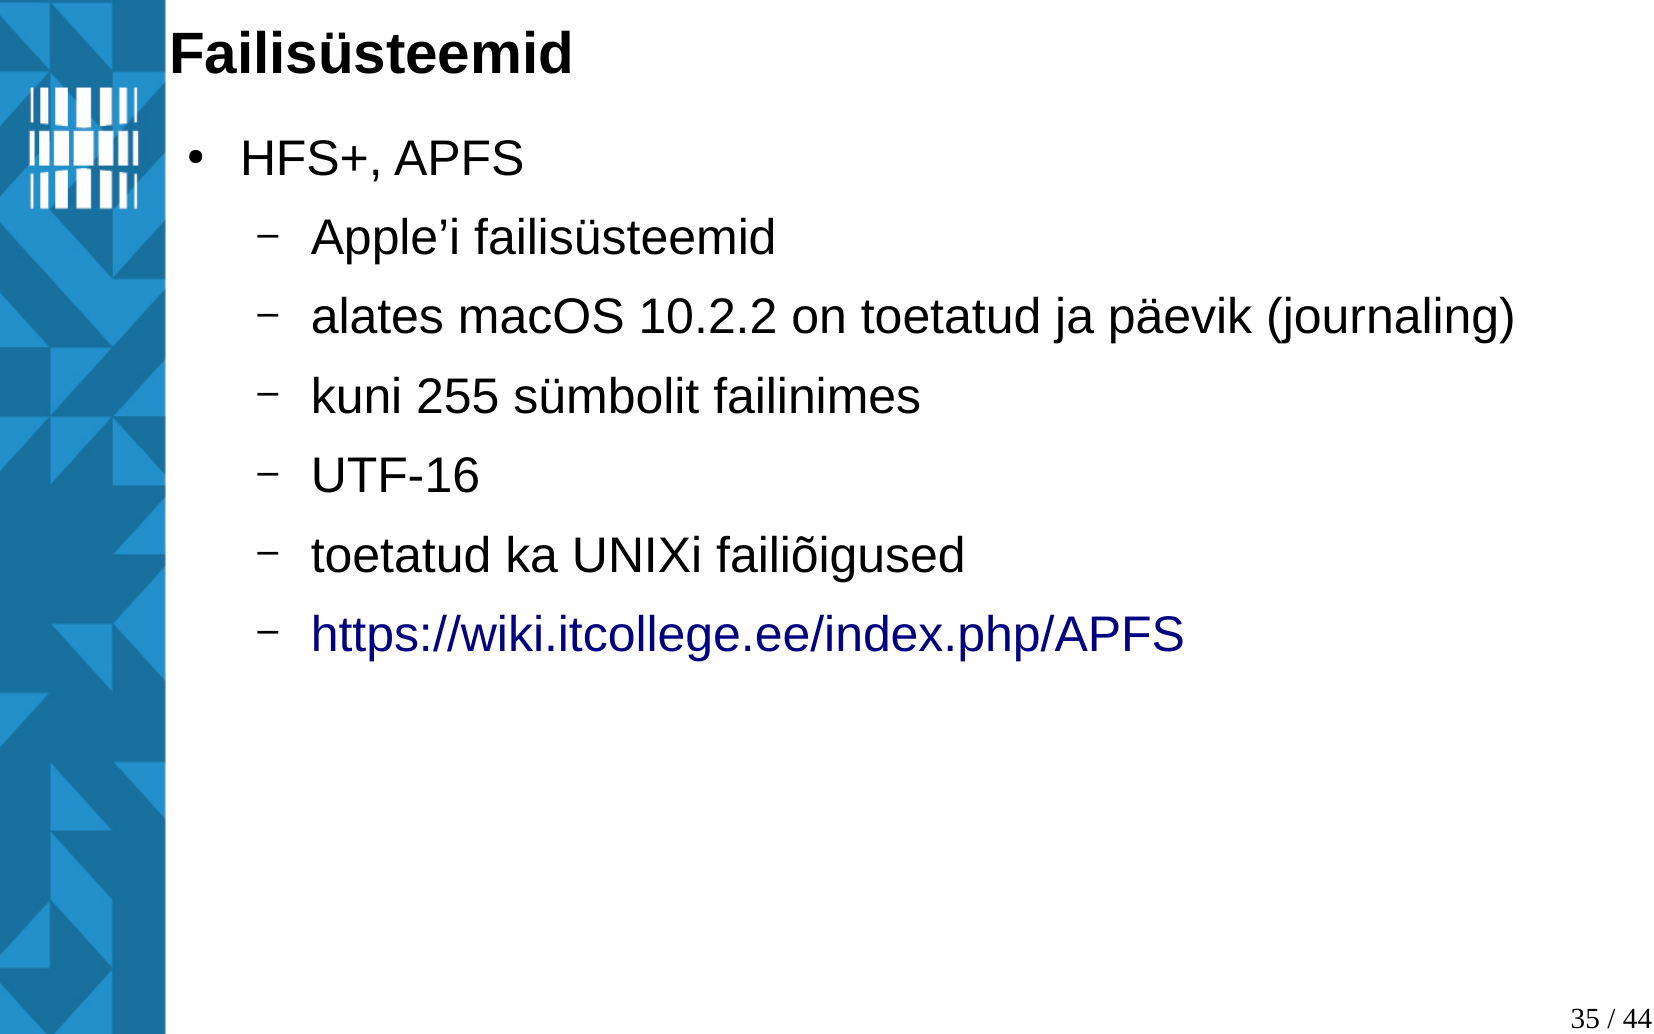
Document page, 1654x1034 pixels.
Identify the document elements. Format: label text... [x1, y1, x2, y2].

list HFS+, APFS Apple’i failisüsteemid alates macOS 10.2.2 on toetatud ja päevik (journaling) kuni 255 sümbolit failinimes UTF-16 toetatud ka UNIXi failiõigused https://wiki.itcollege.ee/index.php/APFS [169, 129, 1630, 997]
title Failisüsteemid [169, 11, 1571, 95]
